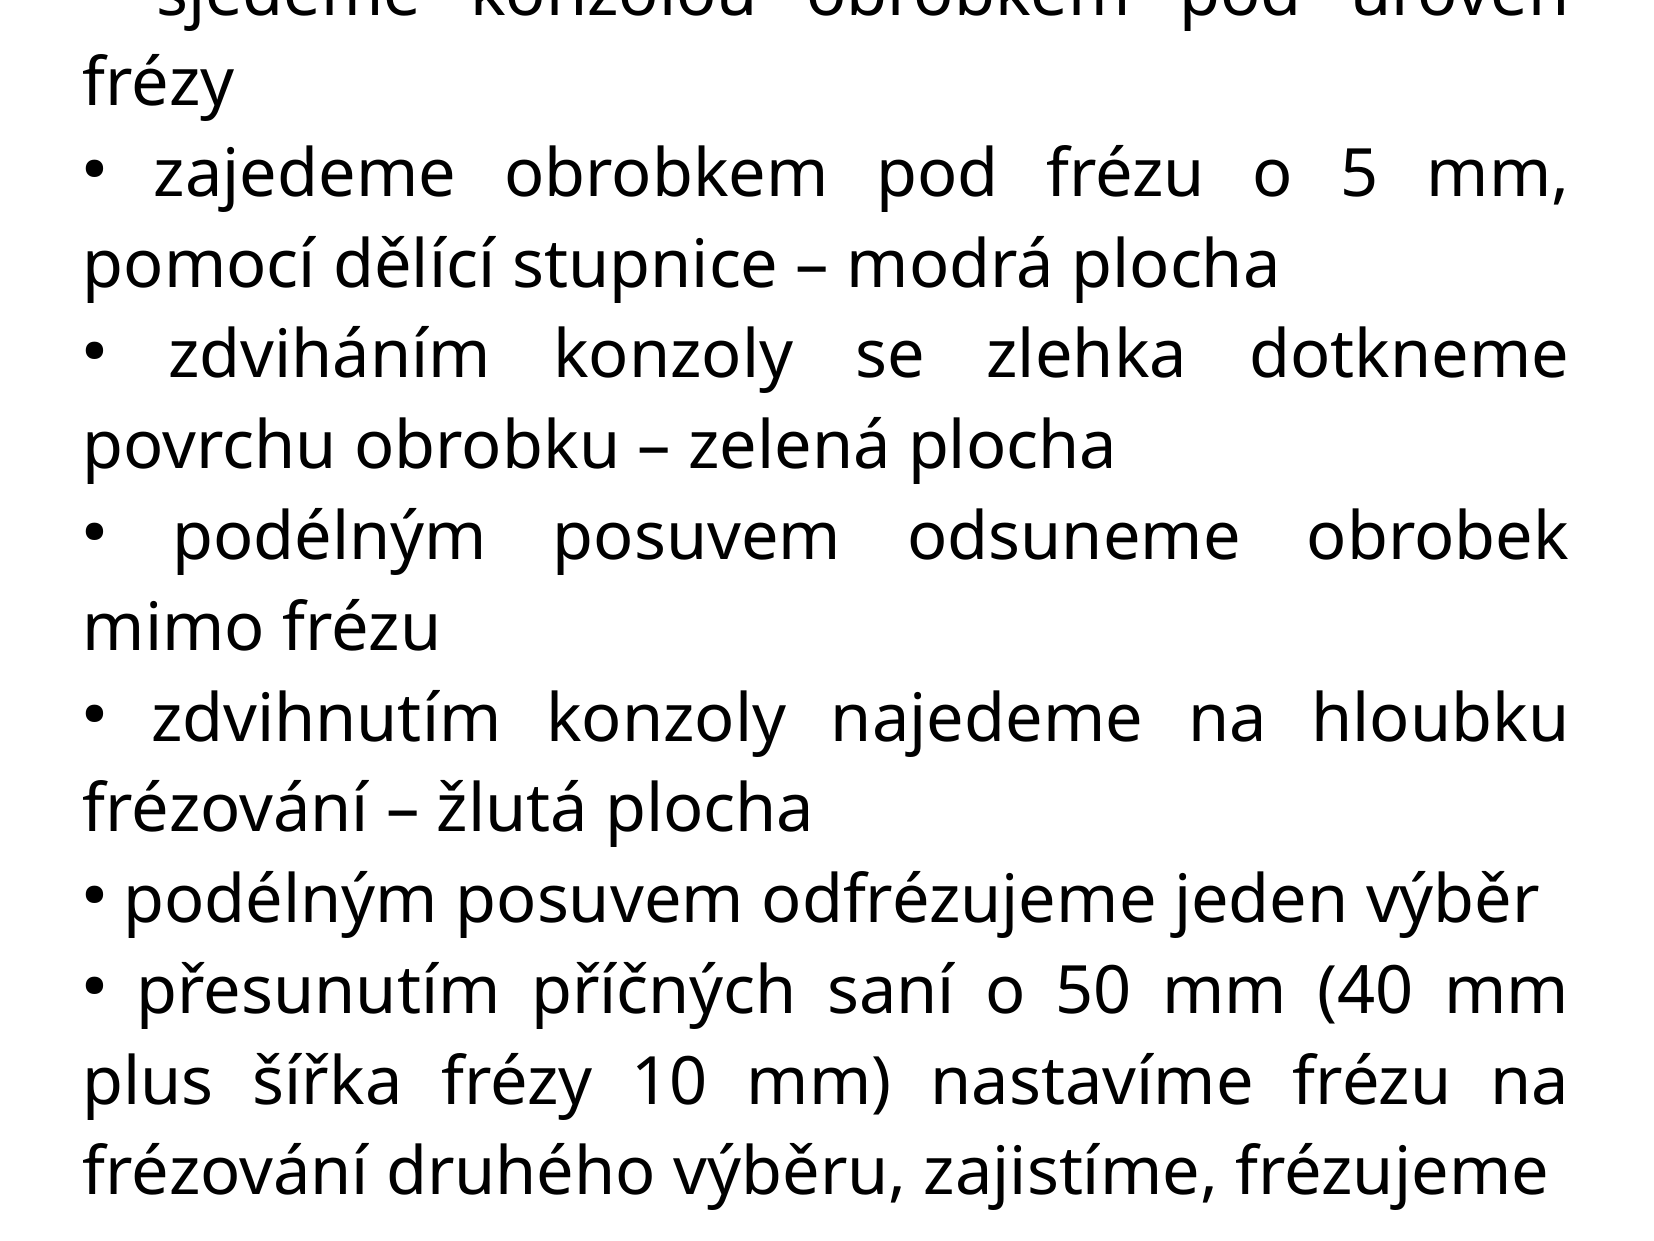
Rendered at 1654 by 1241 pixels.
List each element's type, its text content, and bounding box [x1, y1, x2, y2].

subtitle sjedeme konzolou obrobkem pod úroveň frézy zajedeme obrobkem pod frézu o 5 mm, pomocí dělící stupnice – modrá plocha zdviháním konzoly se zlehka dotkneme povrchu obrobku – zelená plocha podélným posuvem odsuneme obrobek mimo frézu zdvihnutím konzoly najedeme na hloubku frézování – žlutá plocha podélným posuvem odfrézujeme jeden výběr přesunutím příčných saní o 50 mm (40 mm plus šířka frézy 10 mm) nastavíme frézu na frézování druhého výběru, zajistíme, frézujeme [82, 56, 1571, 1102]
